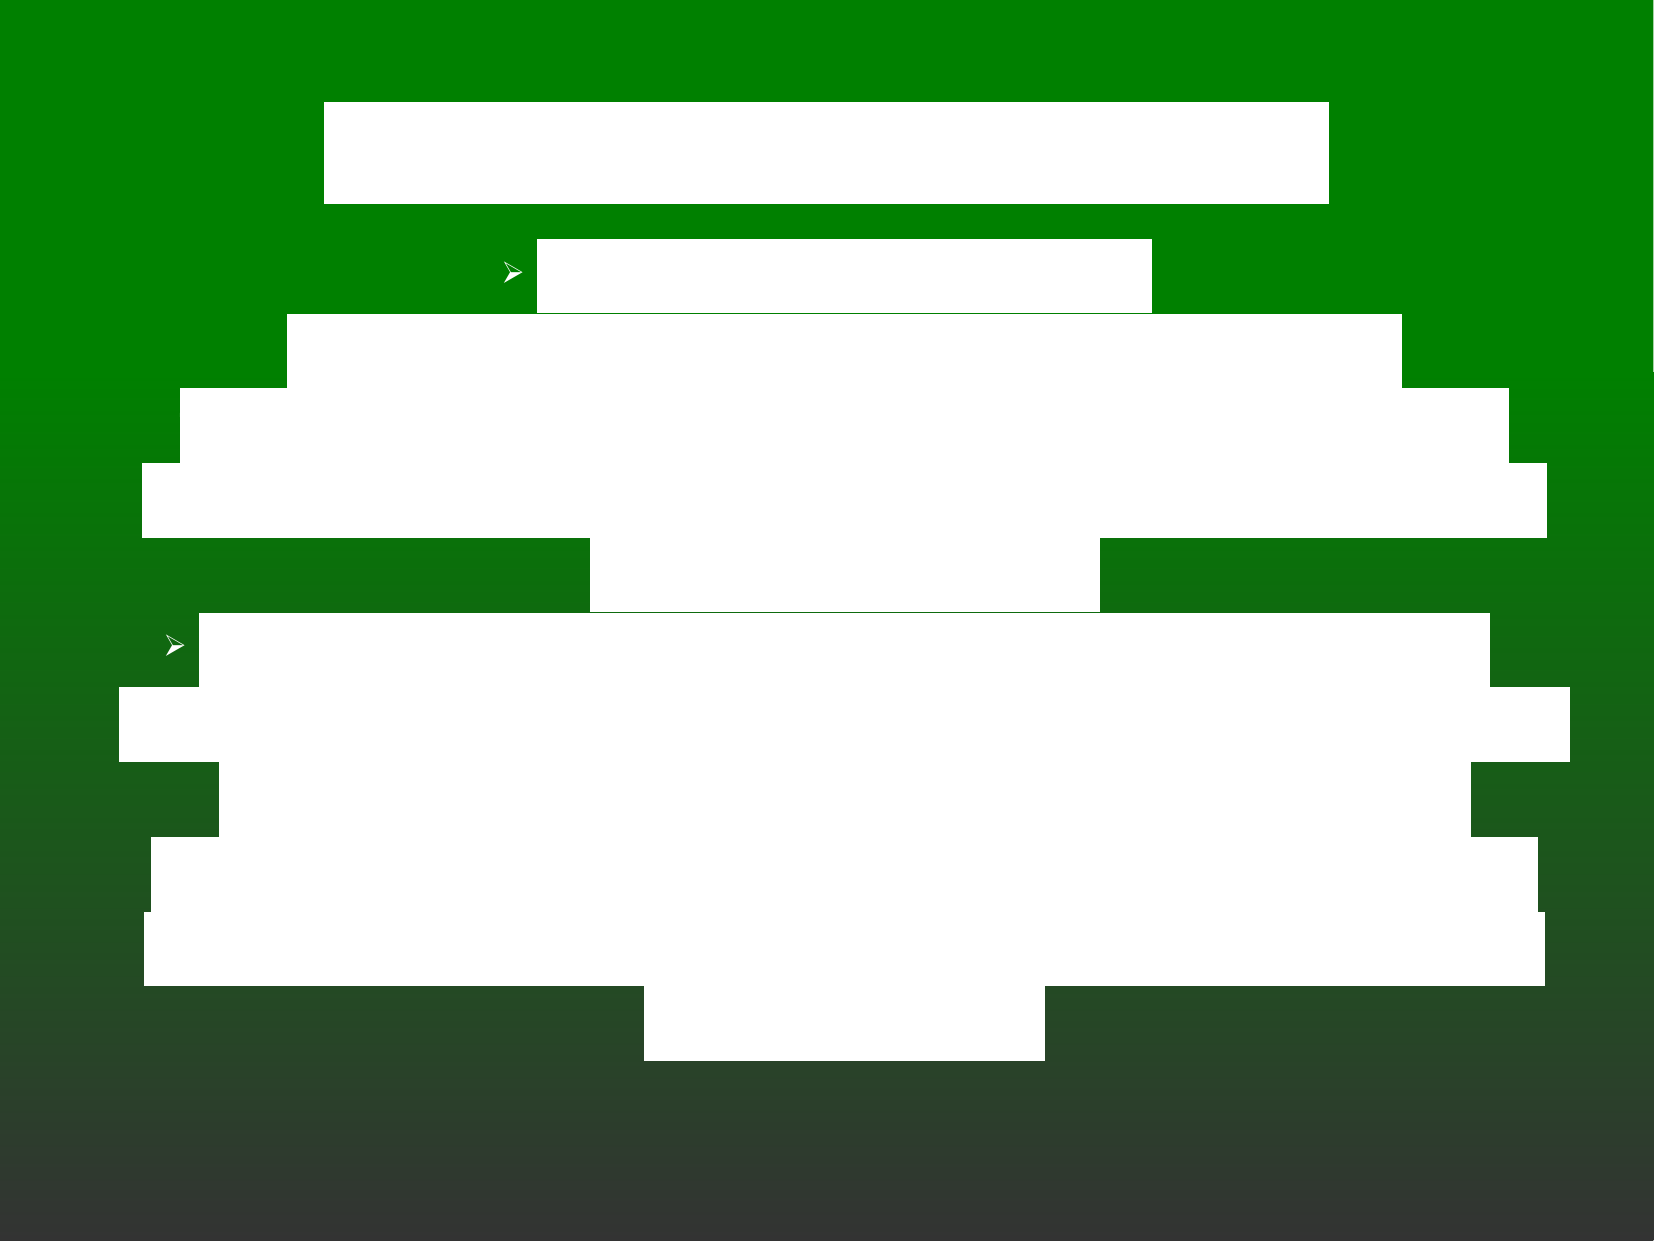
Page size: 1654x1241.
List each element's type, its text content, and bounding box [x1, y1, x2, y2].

subtitle Wyróżnia się skrętkę nieekranowaną (U/UTP), ekranowaną folią (posiadającą dodatkowe płaszcze z folii) (F/UTP i U/FTP) oraz metalowej siatki (SF/UTP, S/FTP i SF/FTP). Norma ISO/IEC 11801:2002 opisuje sposób oznaczania kabli. Norma mówi, że kable powinny posiadać opis w składni xx/yyTP, gdzie yy-opisuje pojedynczą parę kabla (np. UTP – para nieekranowana), a oznaczenie xx odnosi się do całości kabla. [82, 238, 1571, 1062]
title Normy kabli typu skrętka [82, 49, 1571, 238]
